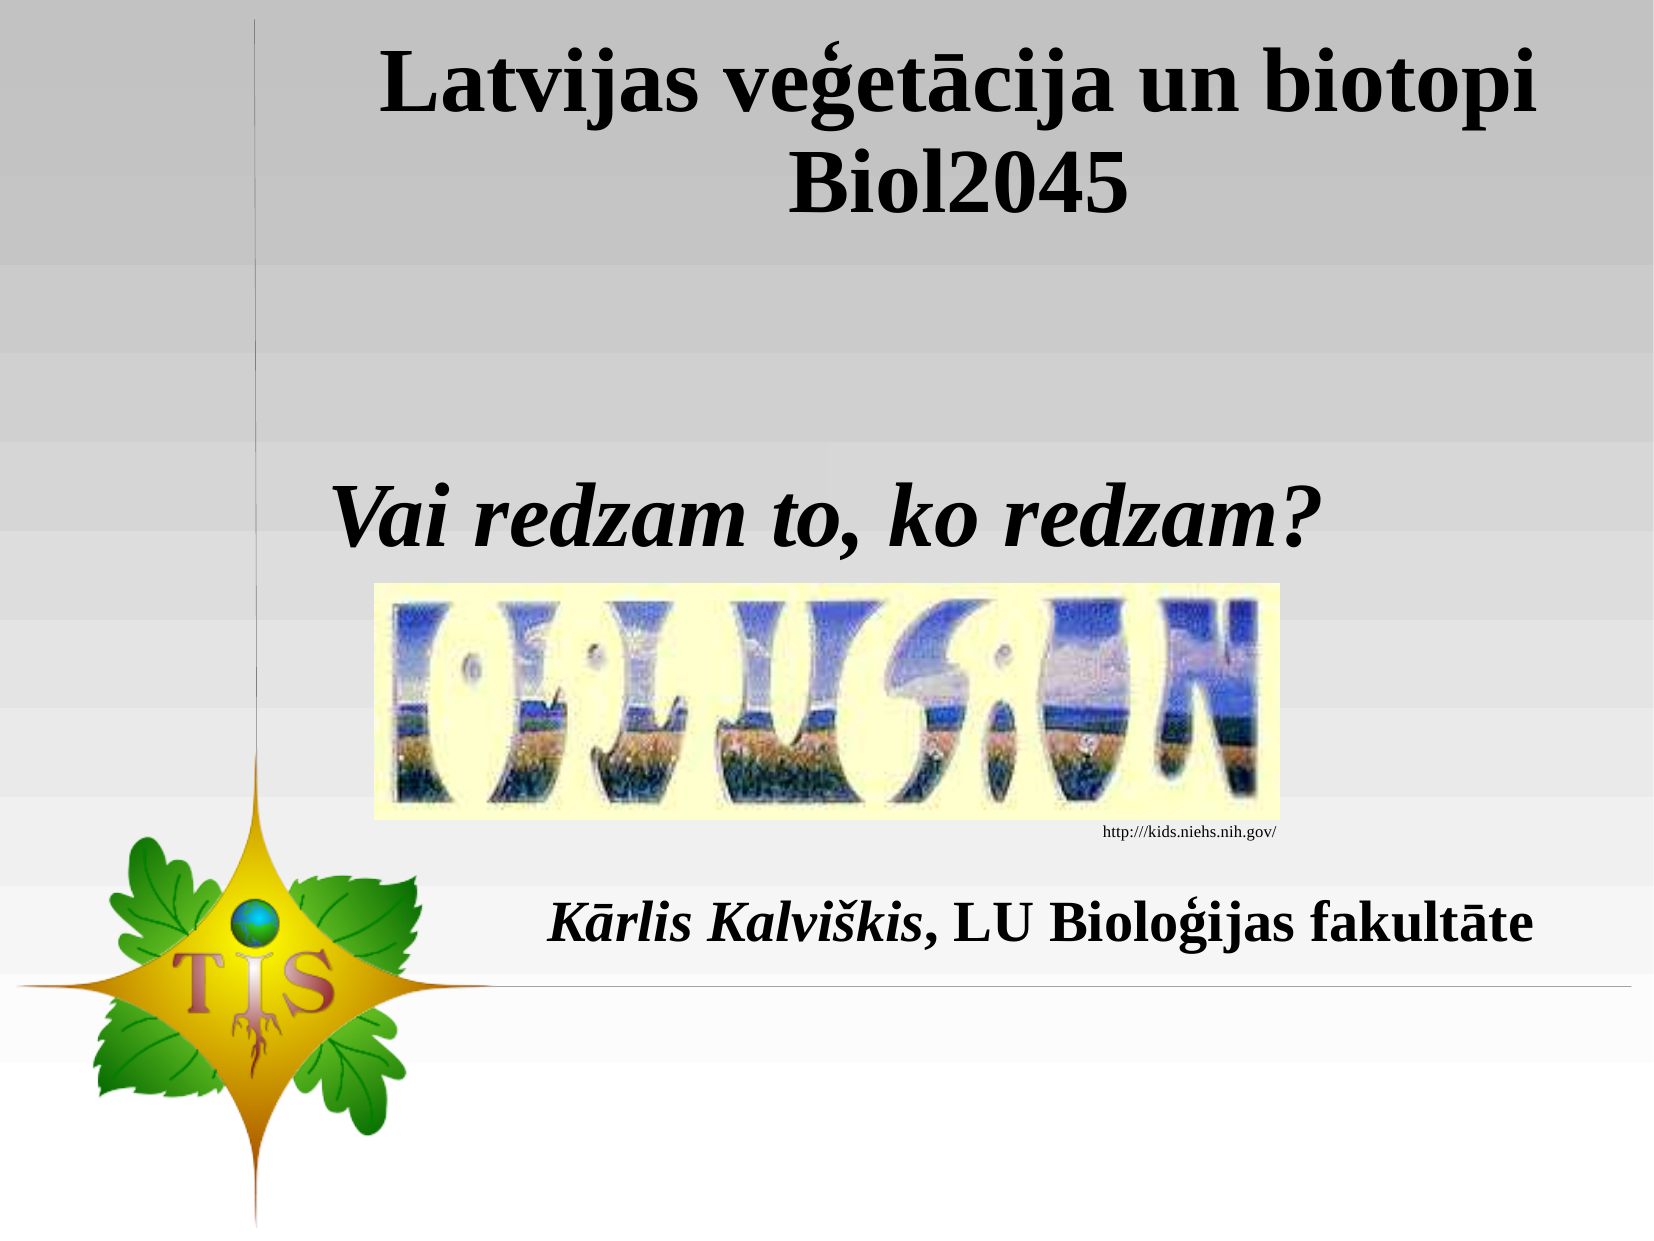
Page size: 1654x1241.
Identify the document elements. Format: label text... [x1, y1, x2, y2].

text_box http:///kids.niehs.nih.gov/ [1104, 822, 1278, 842]
title Vai redzam to, ko redzam? [108, 305, 1546, 726]
picture [0, 0, 1654, 1241]
